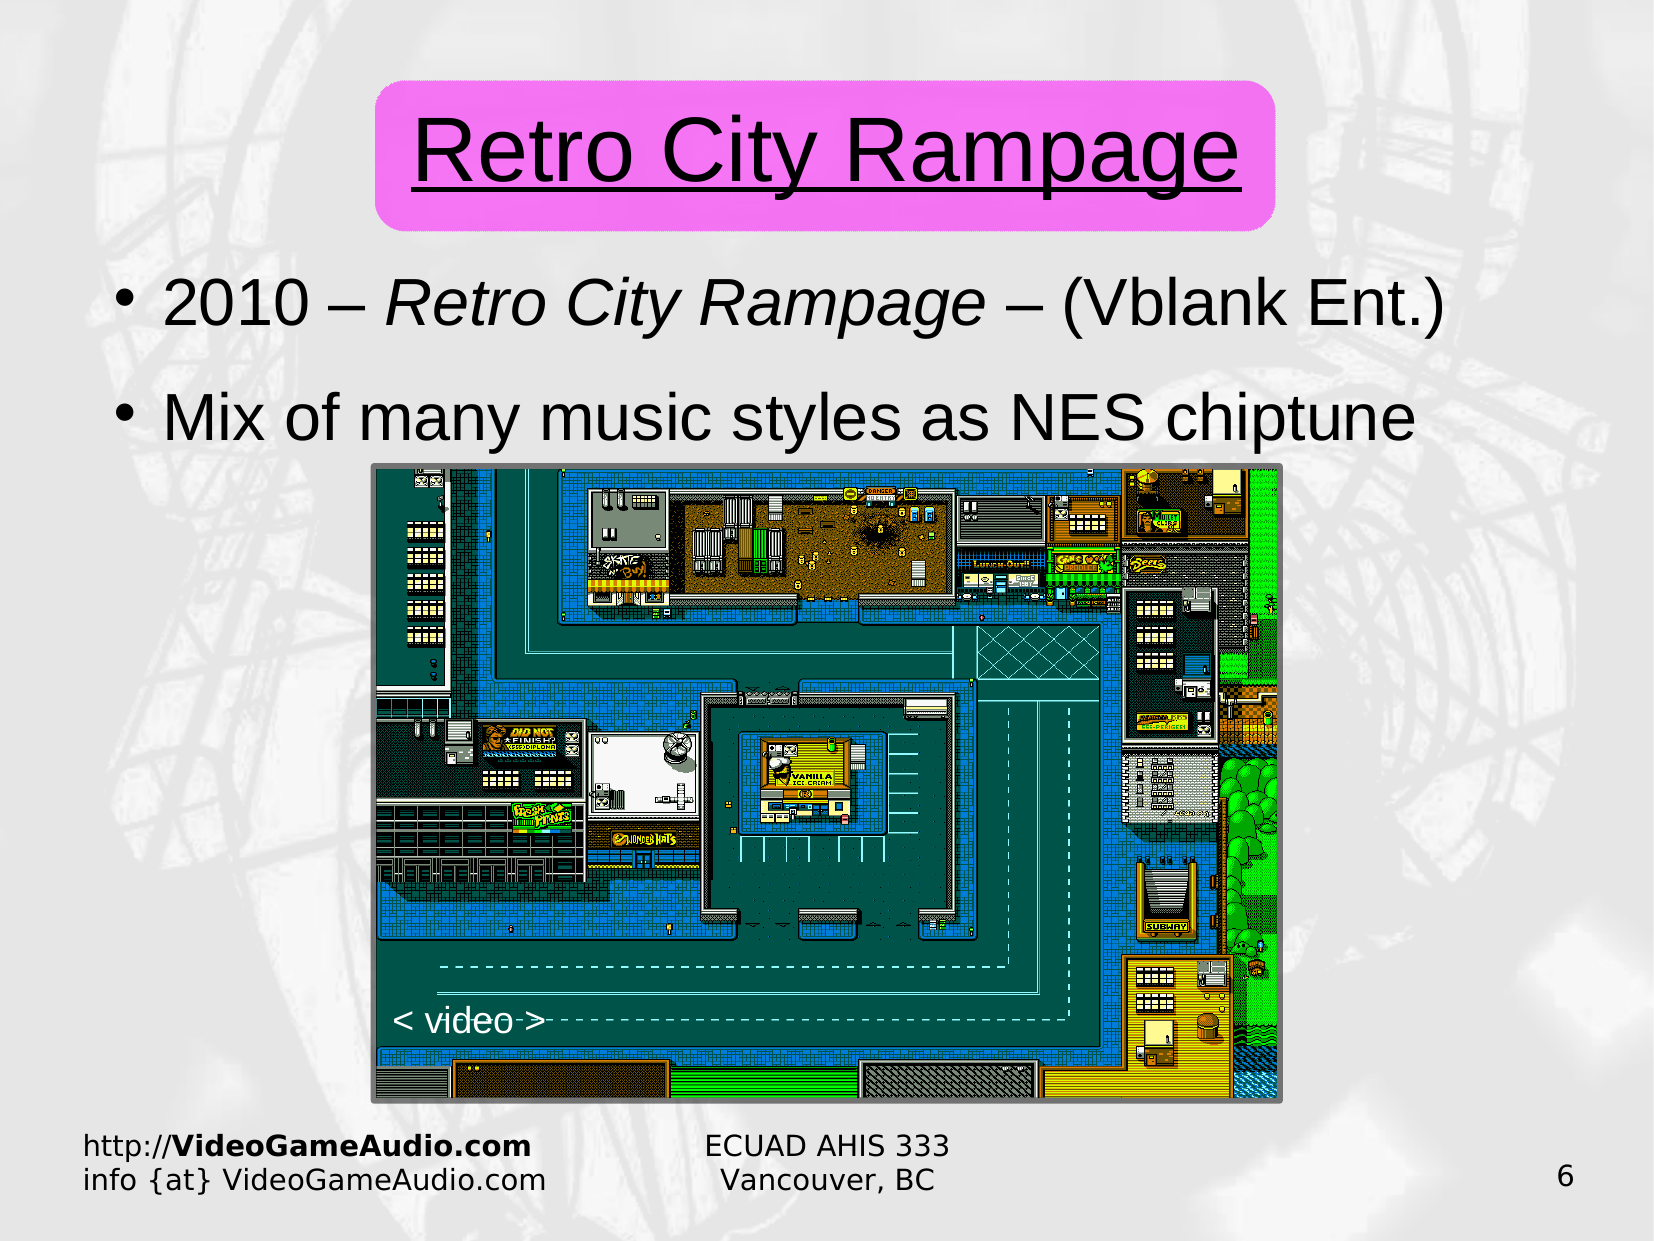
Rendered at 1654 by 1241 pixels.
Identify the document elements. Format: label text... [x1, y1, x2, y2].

text_box 2010 – Retro City Rampage – (Vblank Ent.) Mix of many music styles as NES chiptune [98, 262, 1555, 871]
text_box < video > [377, 994, 602, 1052]
title Retro City Rampage [82, 49, 1571, 257]
picture [0, 0, 1654, 1241]
